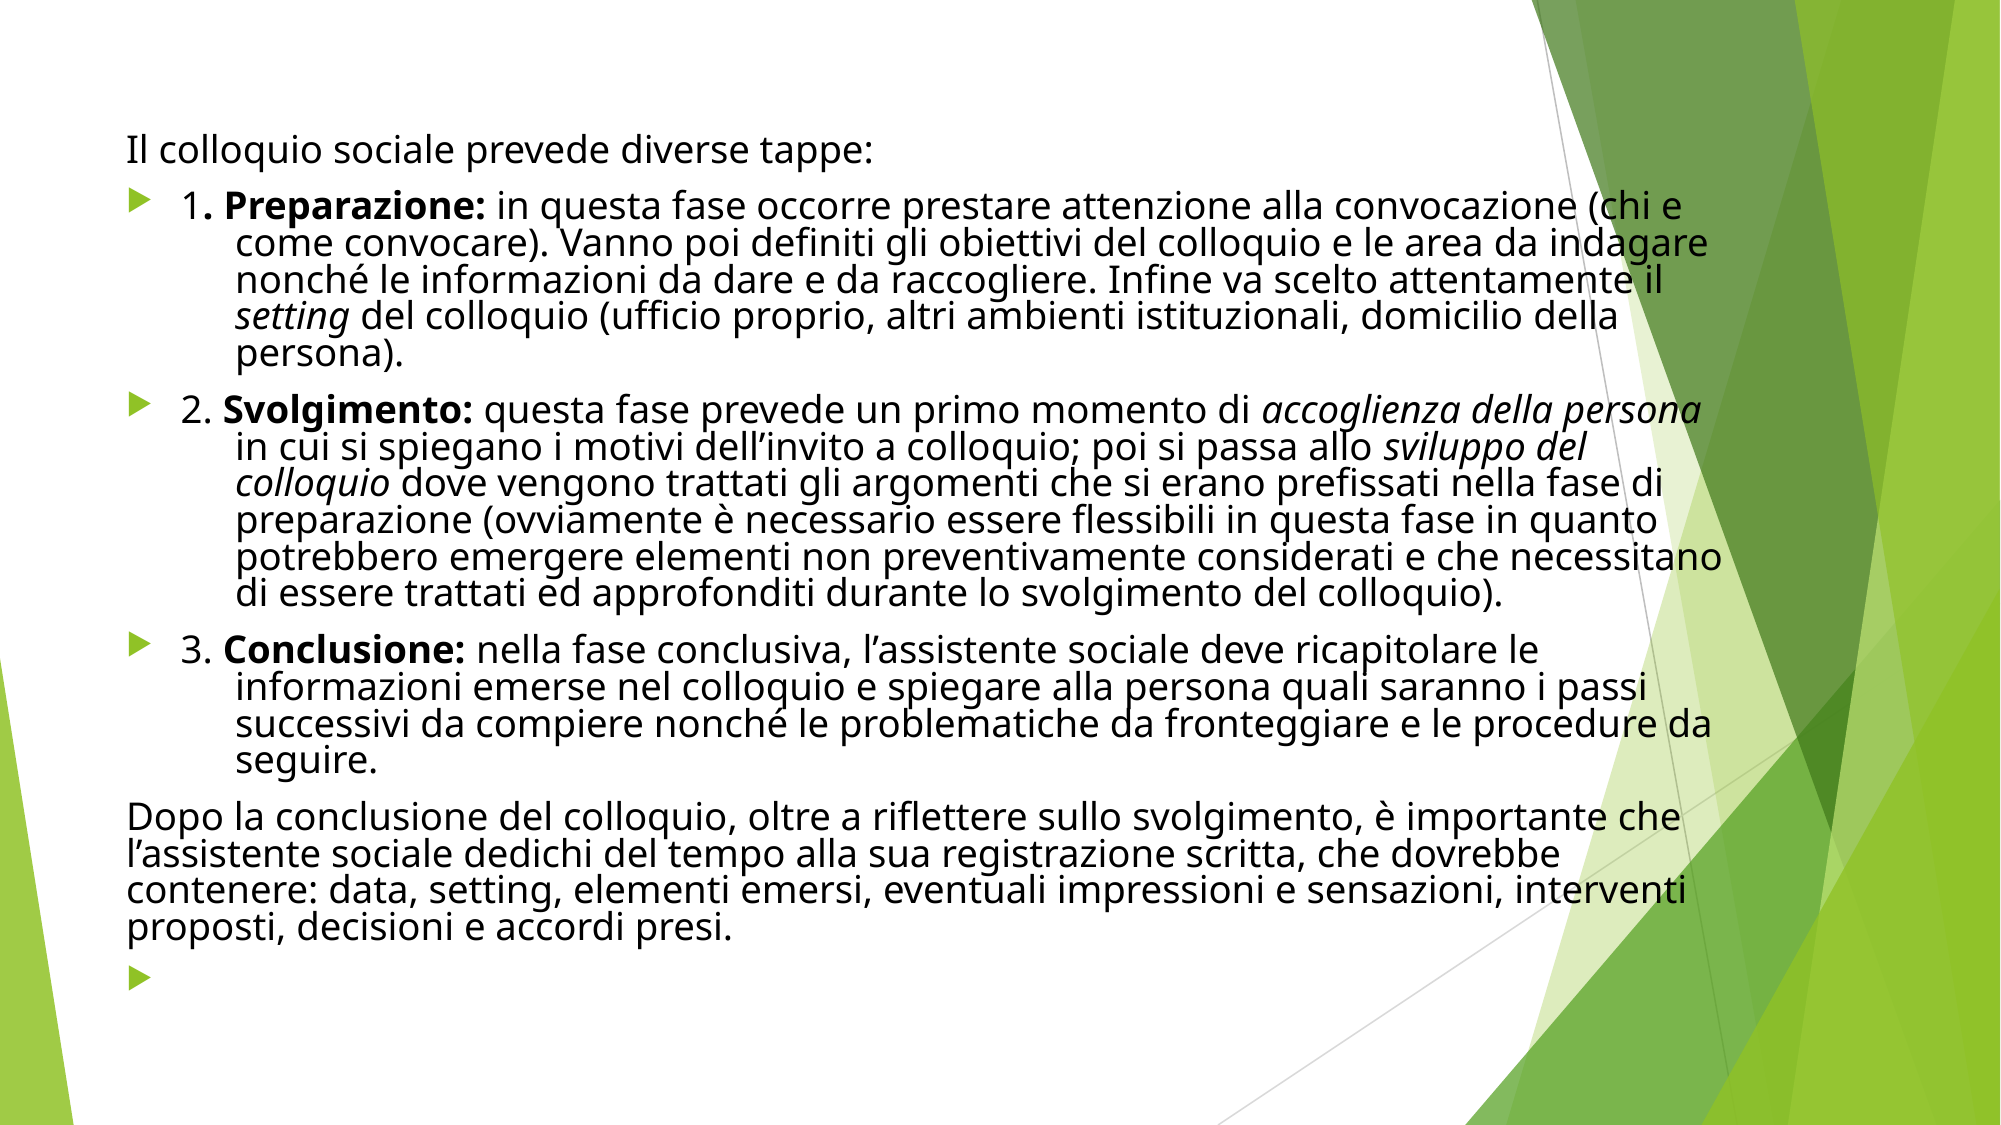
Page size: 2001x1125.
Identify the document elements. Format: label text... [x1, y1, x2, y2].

list Il colloquio sociale prevede diverse tappe: 1. Preparazione: in questa fase occorre prestare attenzione alla convocazione (chi e come convocare). Vanno poi definiti gli obiettivi del colloquio e le area da indagare nonché le informazioni da dare e da raccogliere. Infine va scelto attentamente il setting del colloquio (ufficio proprio, altri ambienti istituzionali, domicilio della persona). 2. Svolgimento: questa fase prevede un primo momento di accoglienza della persona in cui si spiegano i motivi dell’invito a colloquio; poi si passa allo sviluppo del colloquio dove vengono trattati gli argomenti che si erano prefissati nella fase di preparazione (ovviamente è necessario essere flessibili in questa fase in quanto potrebbero emergere elementi non preventivamente considerati e che necessitano di essere trattati ed approfonditi durante lo svolgimento del colloquio). 3. Conclusione: nella fase conclusiva, l’assistente sociale deve ricapitolare le informazioni emerse nel colloquio e spiegare alla persona quali saranno i passi successivi da compiere nonché le problematiche da fronteggiare e le procedure da seguire. Dopo la conclusione del colloquio, oltre a riflettere sullo svolgimento, è importante che l’assistente sociale dedichi del tempo alla sua registrazione scritta, che dovrebbe contenere: data, setting, elementi emersi, eventuali impressioni e sensazioni, interventi proposti, decisioni e accordi presi. [111, 126, 1743, 992]
